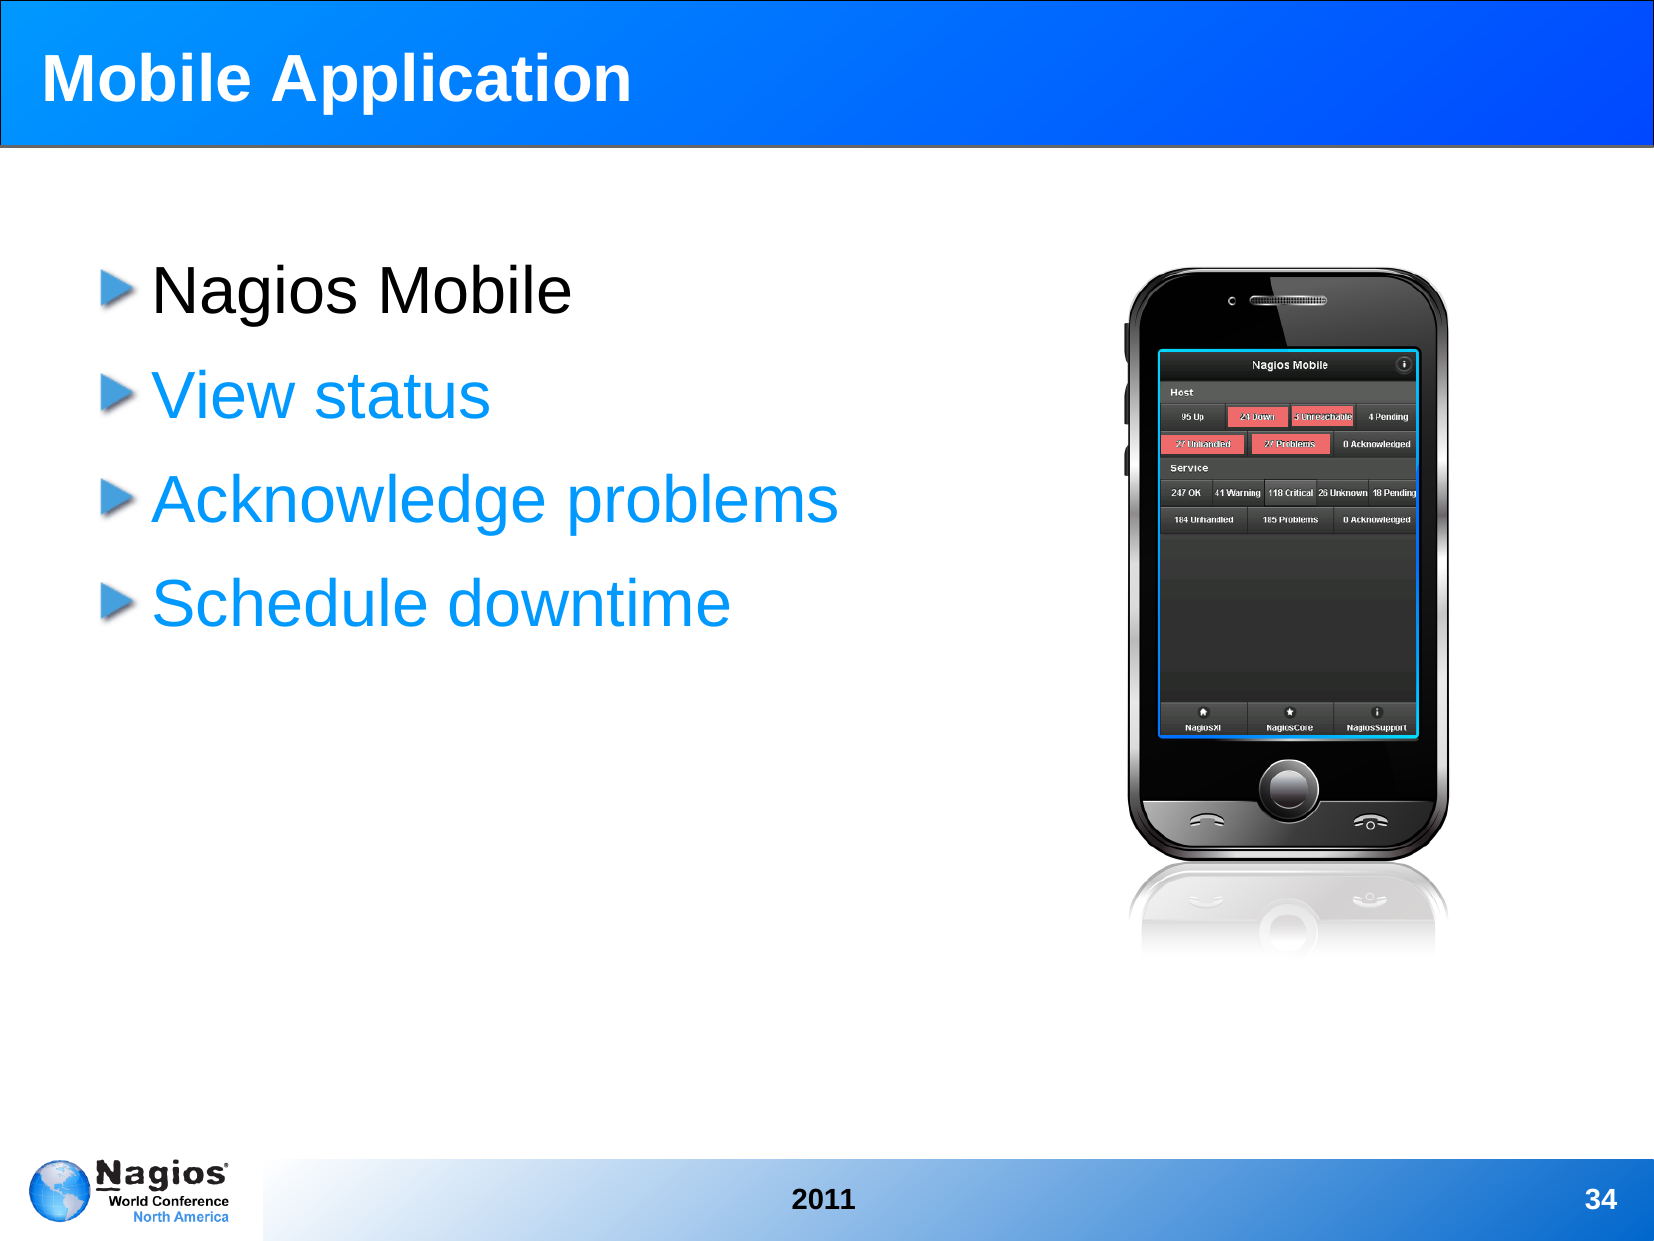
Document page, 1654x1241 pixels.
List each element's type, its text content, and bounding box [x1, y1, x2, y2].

title Mobile Application [41, 36, 1248, 120]
list Nagios Mobile View status Acknowledge problems Schedule downtime [80, 253, 1569, 1058]
picture [988, 240, 1589, 985]
picture [29, 1159, 229, 1235]
